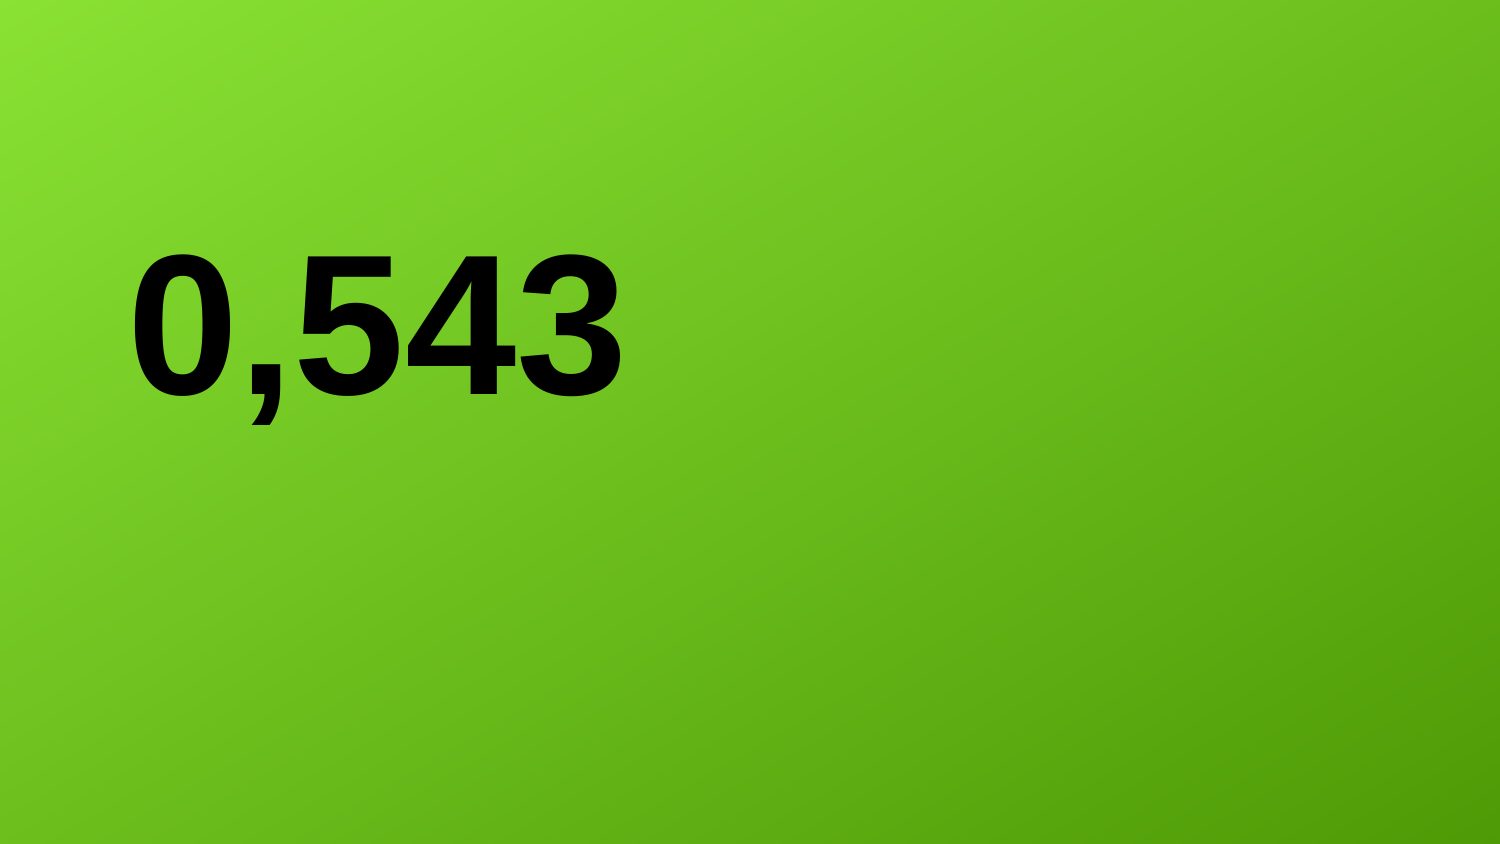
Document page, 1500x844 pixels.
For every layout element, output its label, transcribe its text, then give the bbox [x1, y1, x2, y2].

text_box 0,543 [430, 283, 471, 346]
text_box 0,543 [162, 276, 202, 374]
text_box 0,543 [112, 259, 1388, 450]
